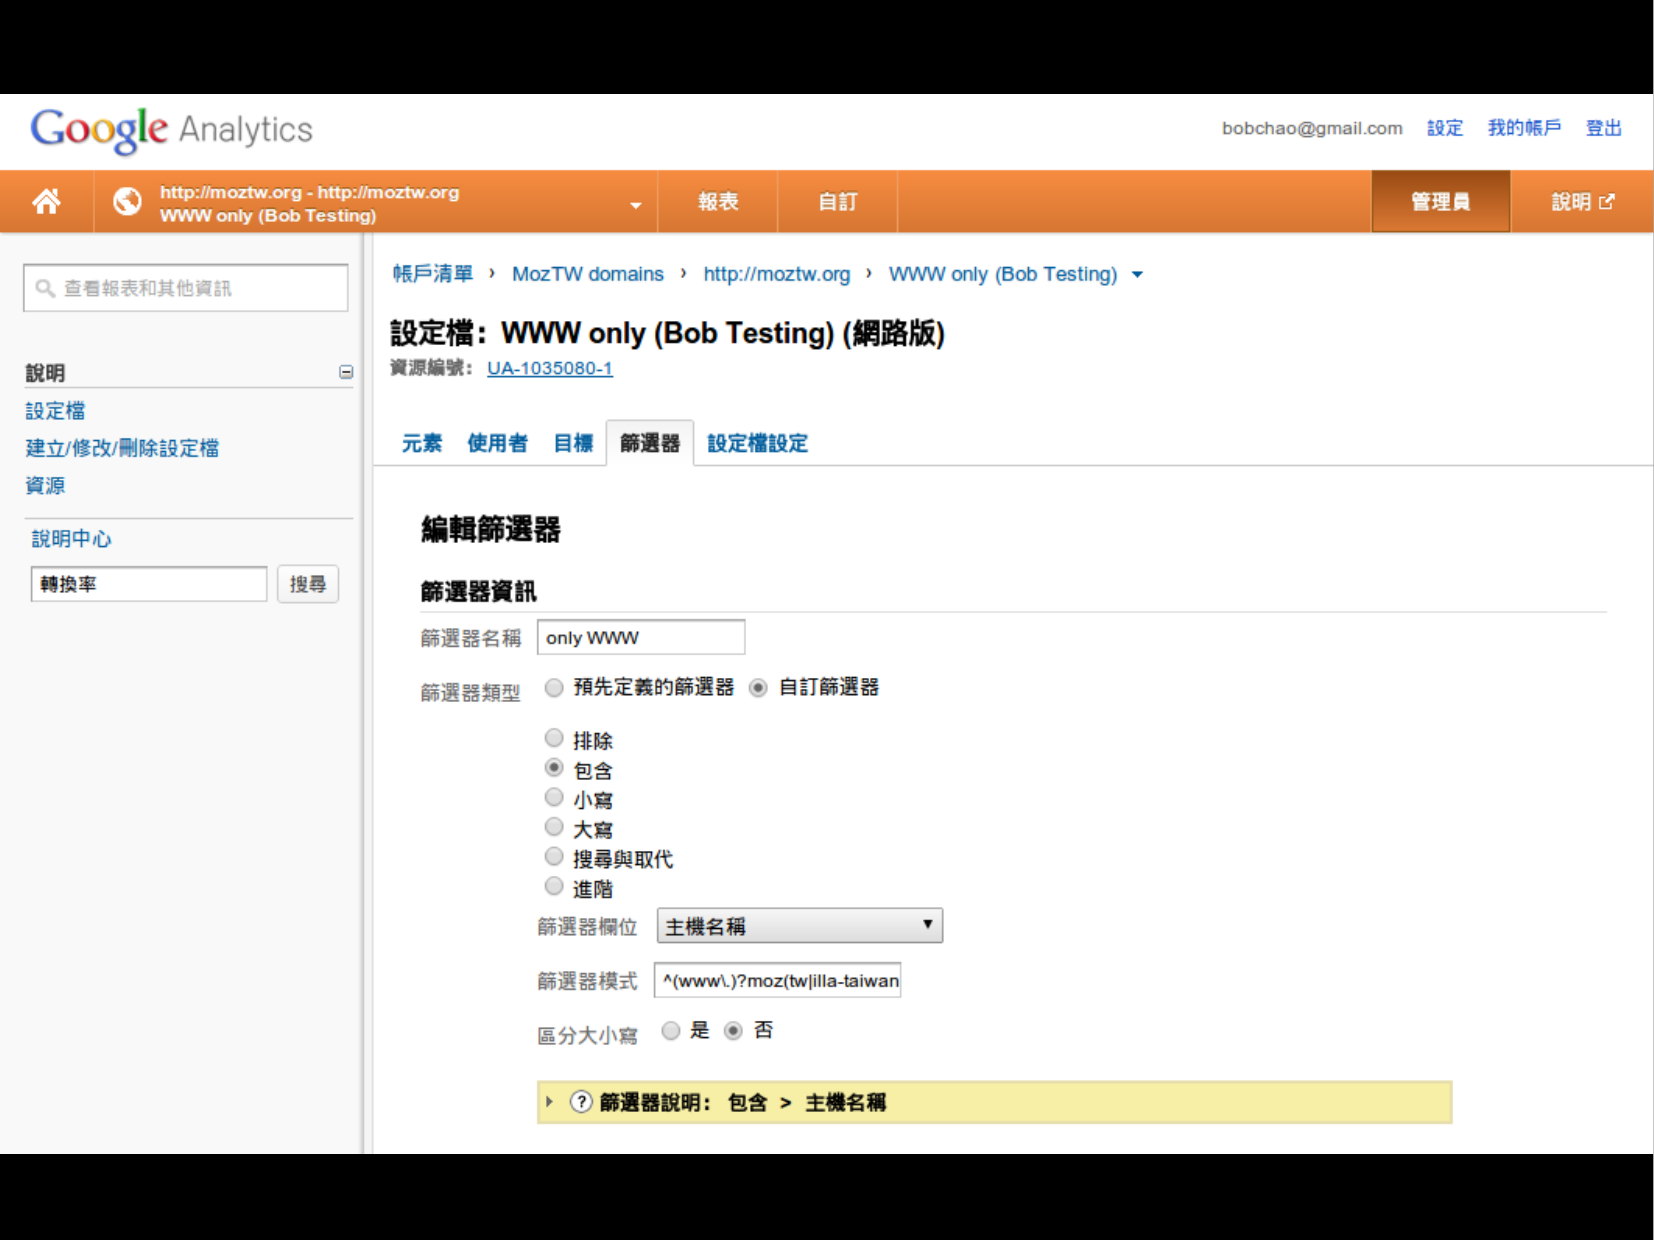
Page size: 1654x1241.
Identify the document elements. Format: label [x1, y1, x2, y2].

picture [0, 94, 1654, 1154]
